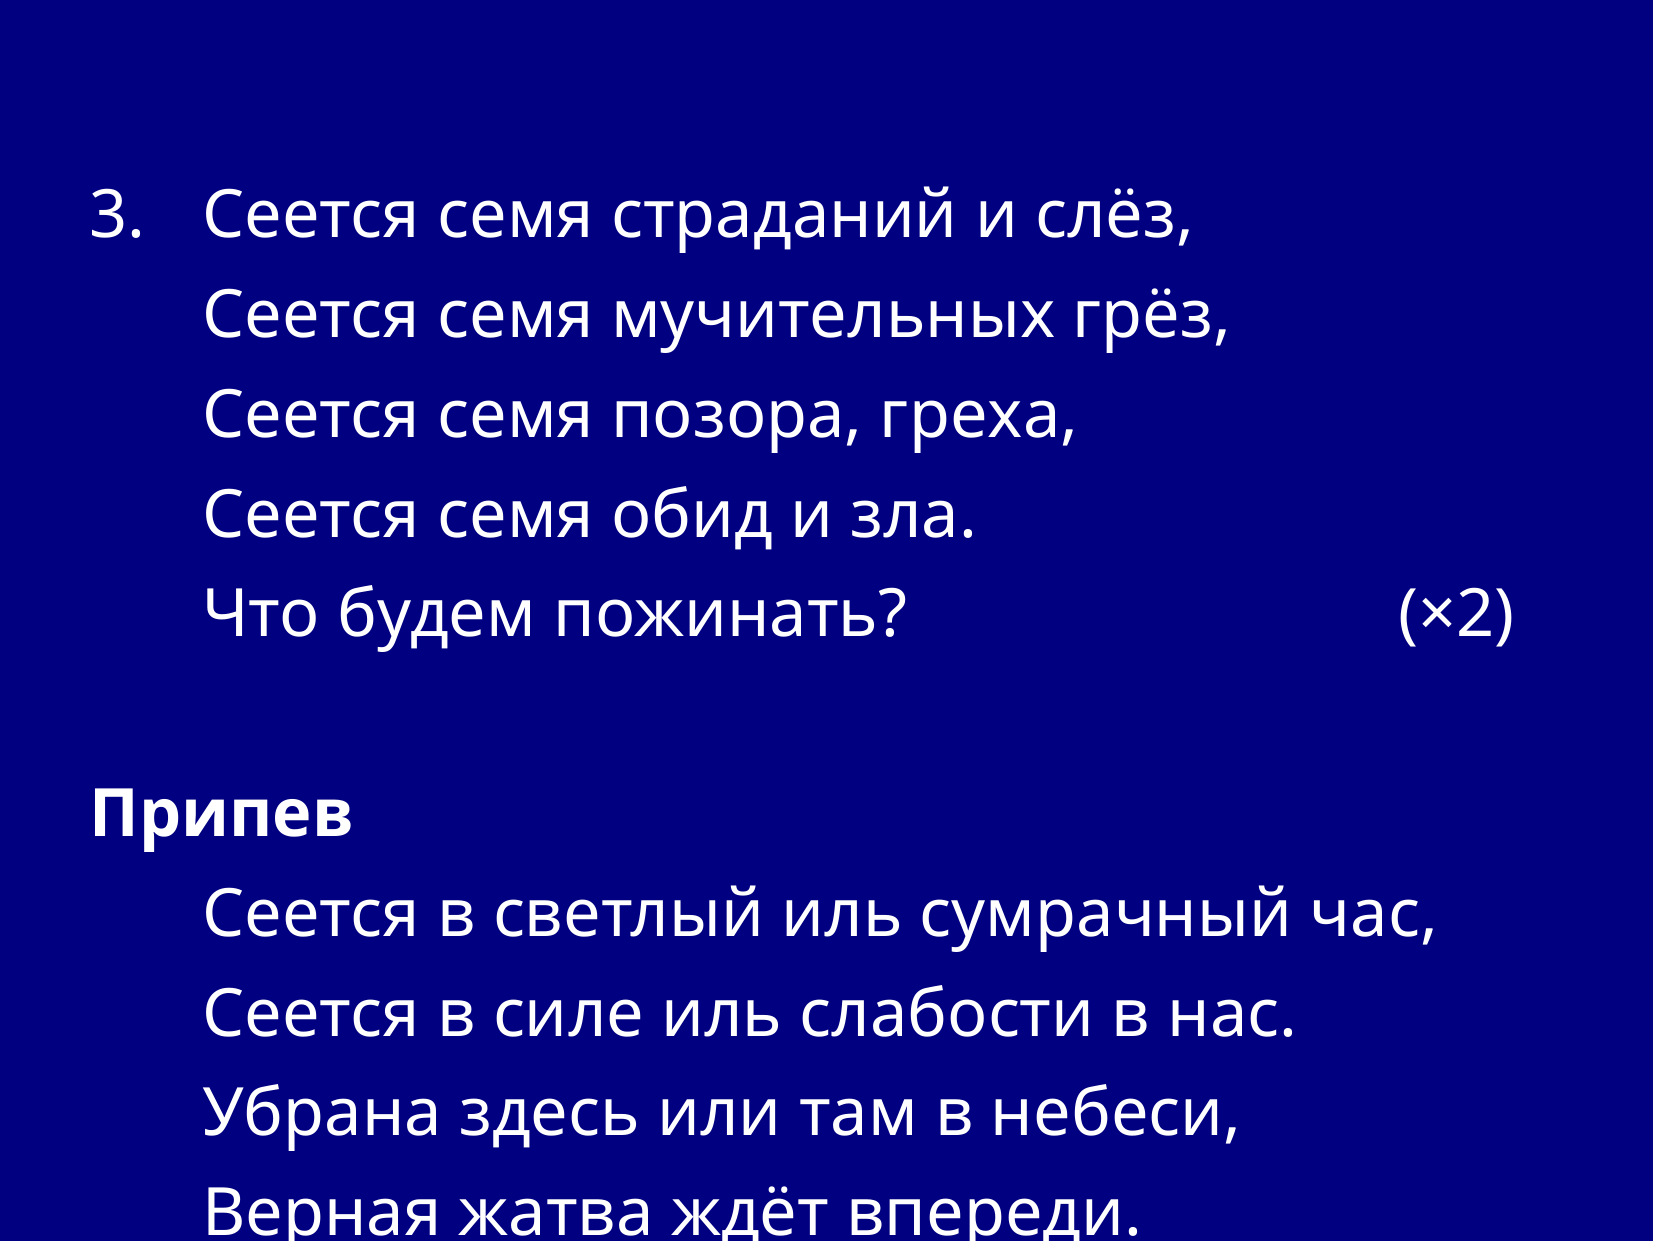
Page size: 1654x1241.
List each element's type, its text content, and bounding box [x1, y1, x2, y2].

text_box 3. Сеется семя страданий и слёз, Сеется семя мучительных грёз, Сеется семя позора, греха, Сеется семя обид и зла. Что будем пожинать? (×2) Припев Сеется в светлый иль сумрачный час, Сеется в силе иль слабости в нас. Убрана здесь или там в небеси, Верная жатва ждёт впереди. [75, 150, 1576, 1163]
